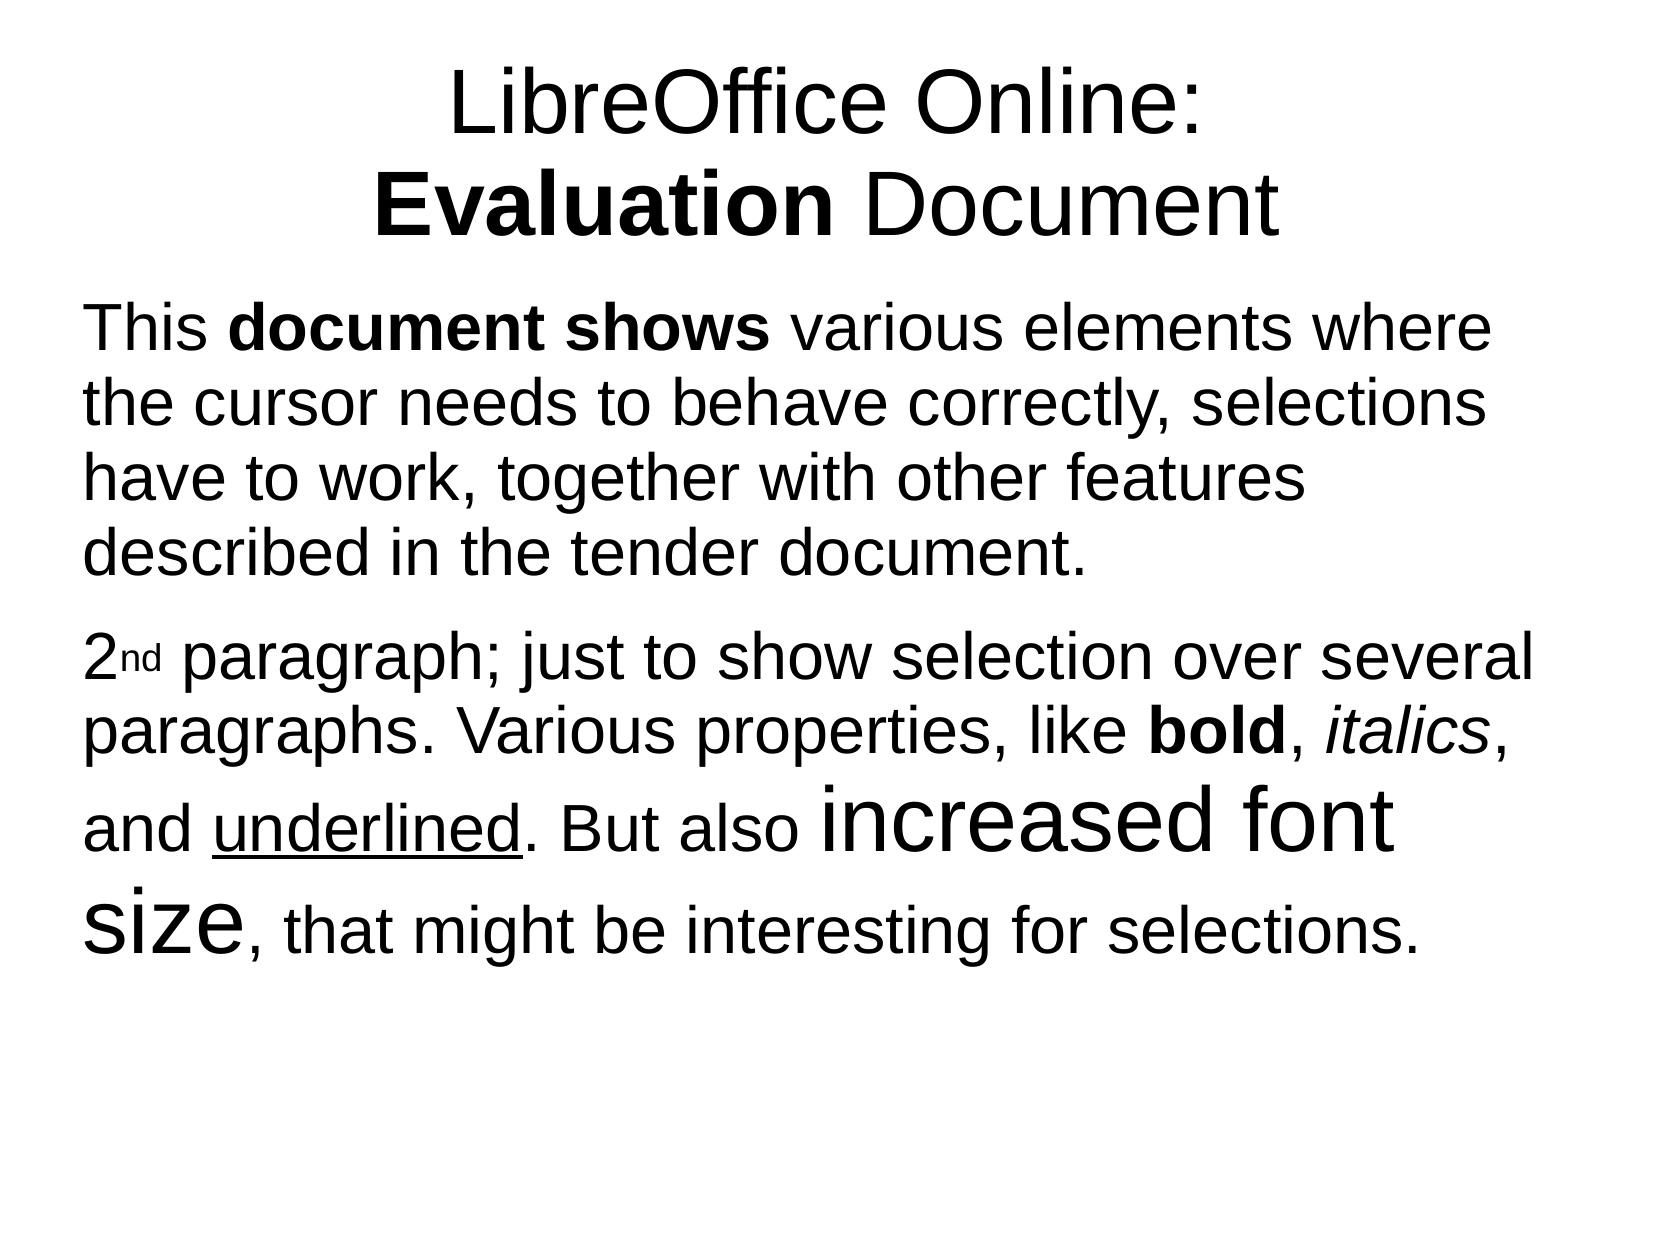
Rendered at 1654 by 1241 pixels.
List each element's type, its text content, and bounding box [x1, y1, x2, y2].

list This document shows various elements where the cursor needs to behave correctly, selections have to work, together with other features described in the tender document. 2nd paragraph; just to show selection over several paragraphs. Various properties, like bold, italics, and underlined. But also increased font size, that might be interesting for selections. [82, 290, 1571, 1010]
title LibreOffice Online: Evaluation Document [82, 49, 1571, 257]
